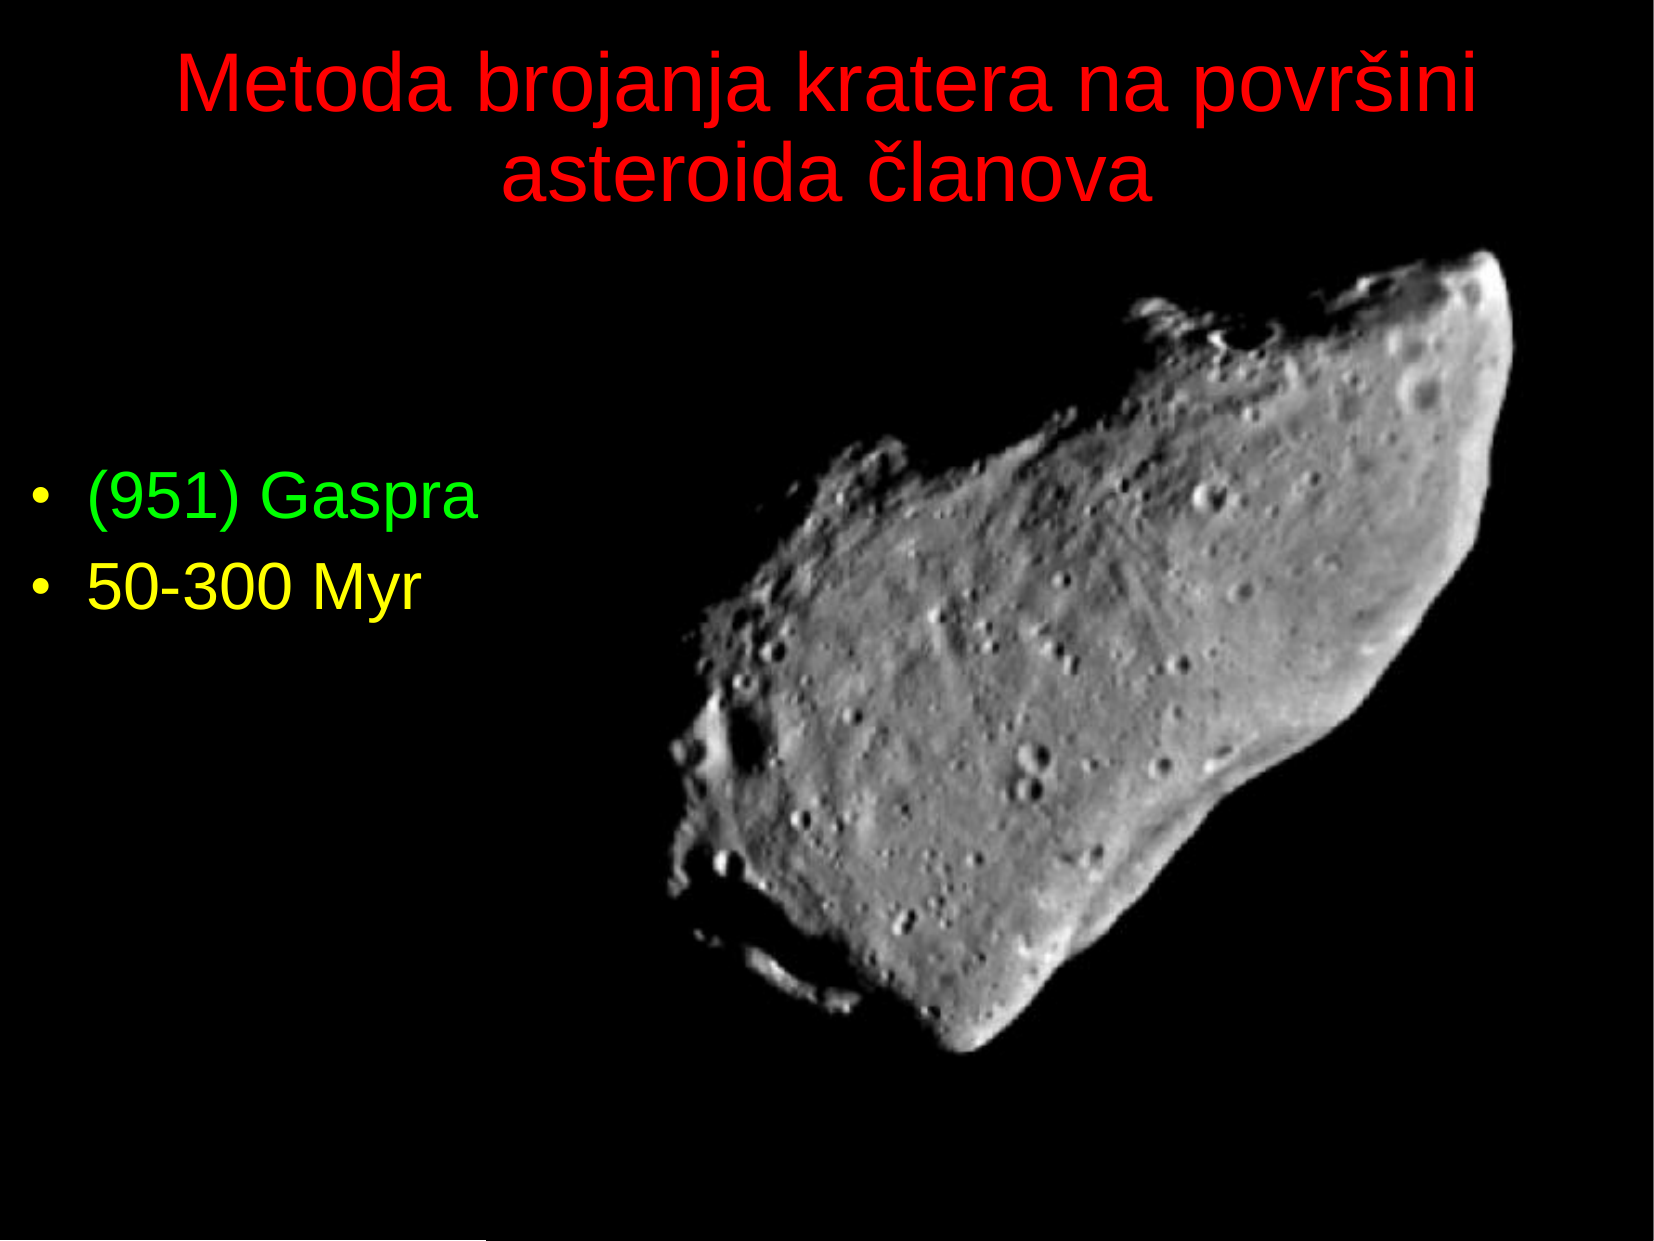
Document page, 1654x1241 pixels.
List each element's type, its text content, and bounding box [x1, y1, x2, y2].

picture [486, 0, 1654, 1241]
title Metoda brojanja kratera na površini asteroida članova [124, 19, 1531, 241]
list (951) Gaspra 50-300 Myr [15, 450, 486, 661]
